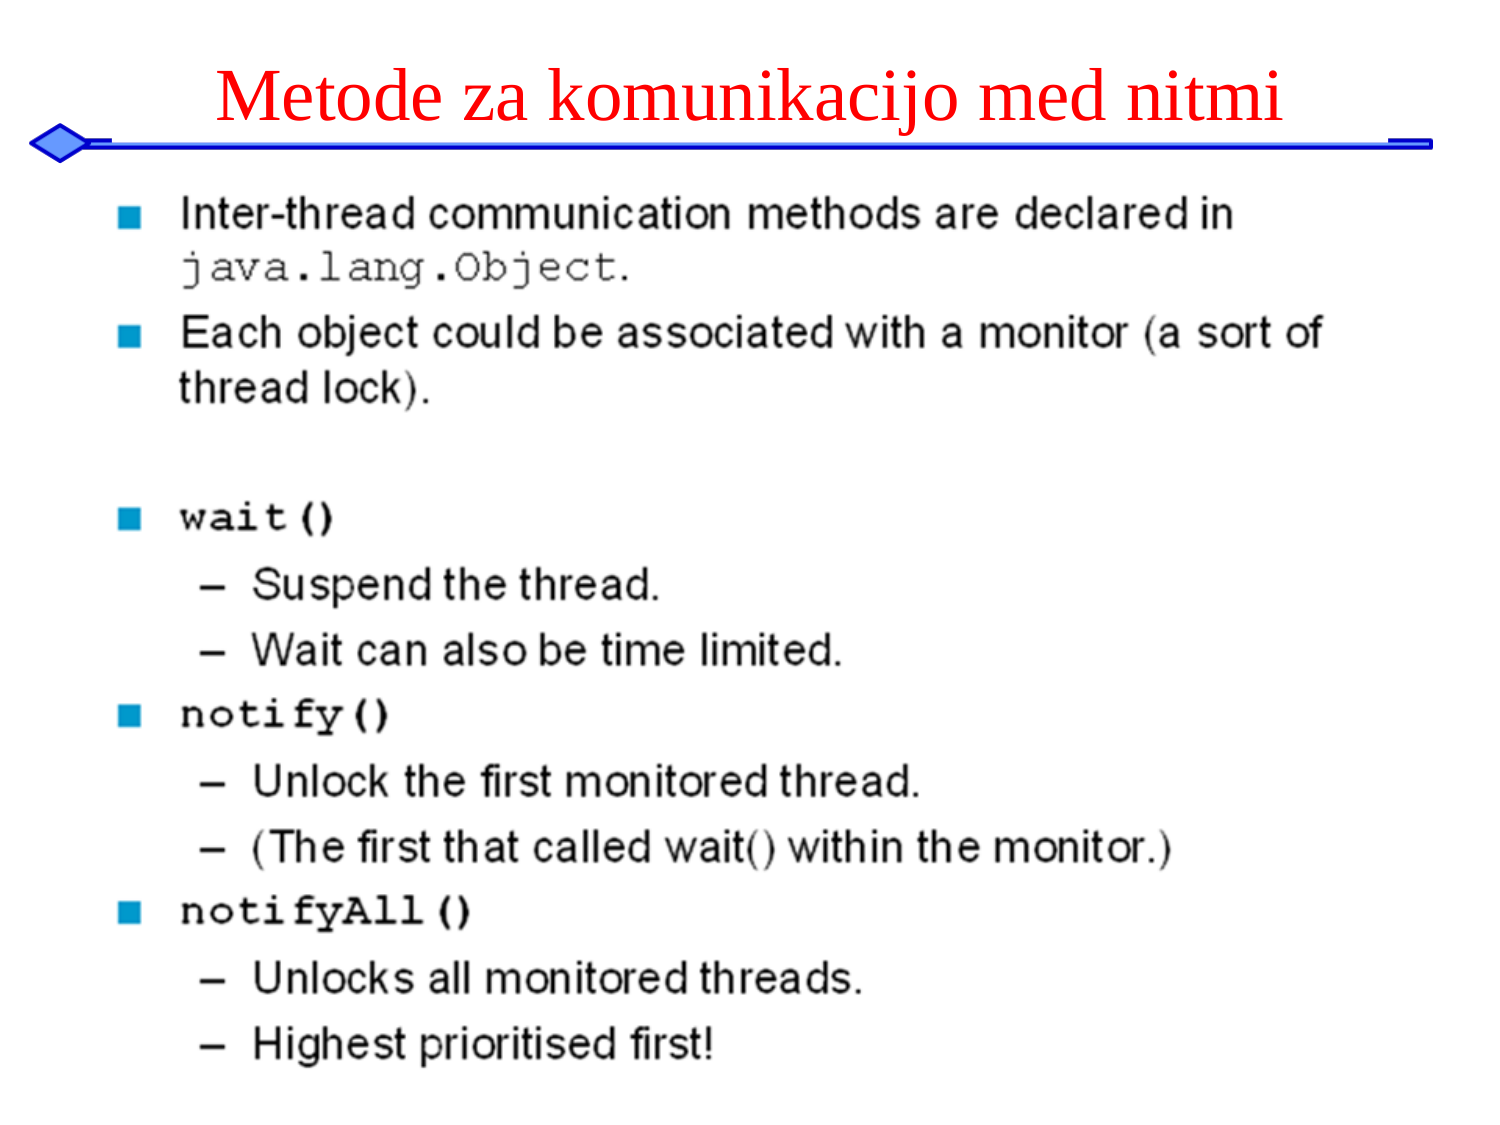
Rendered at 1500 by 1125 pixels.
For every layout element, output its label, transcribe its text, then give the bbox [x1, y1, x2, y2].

picture [28, 122, 1434, 164]
picture [109, 169, 1366, 1076]
title Metode za komunikacijo med nitmi [111, 37, 1389, 143]
